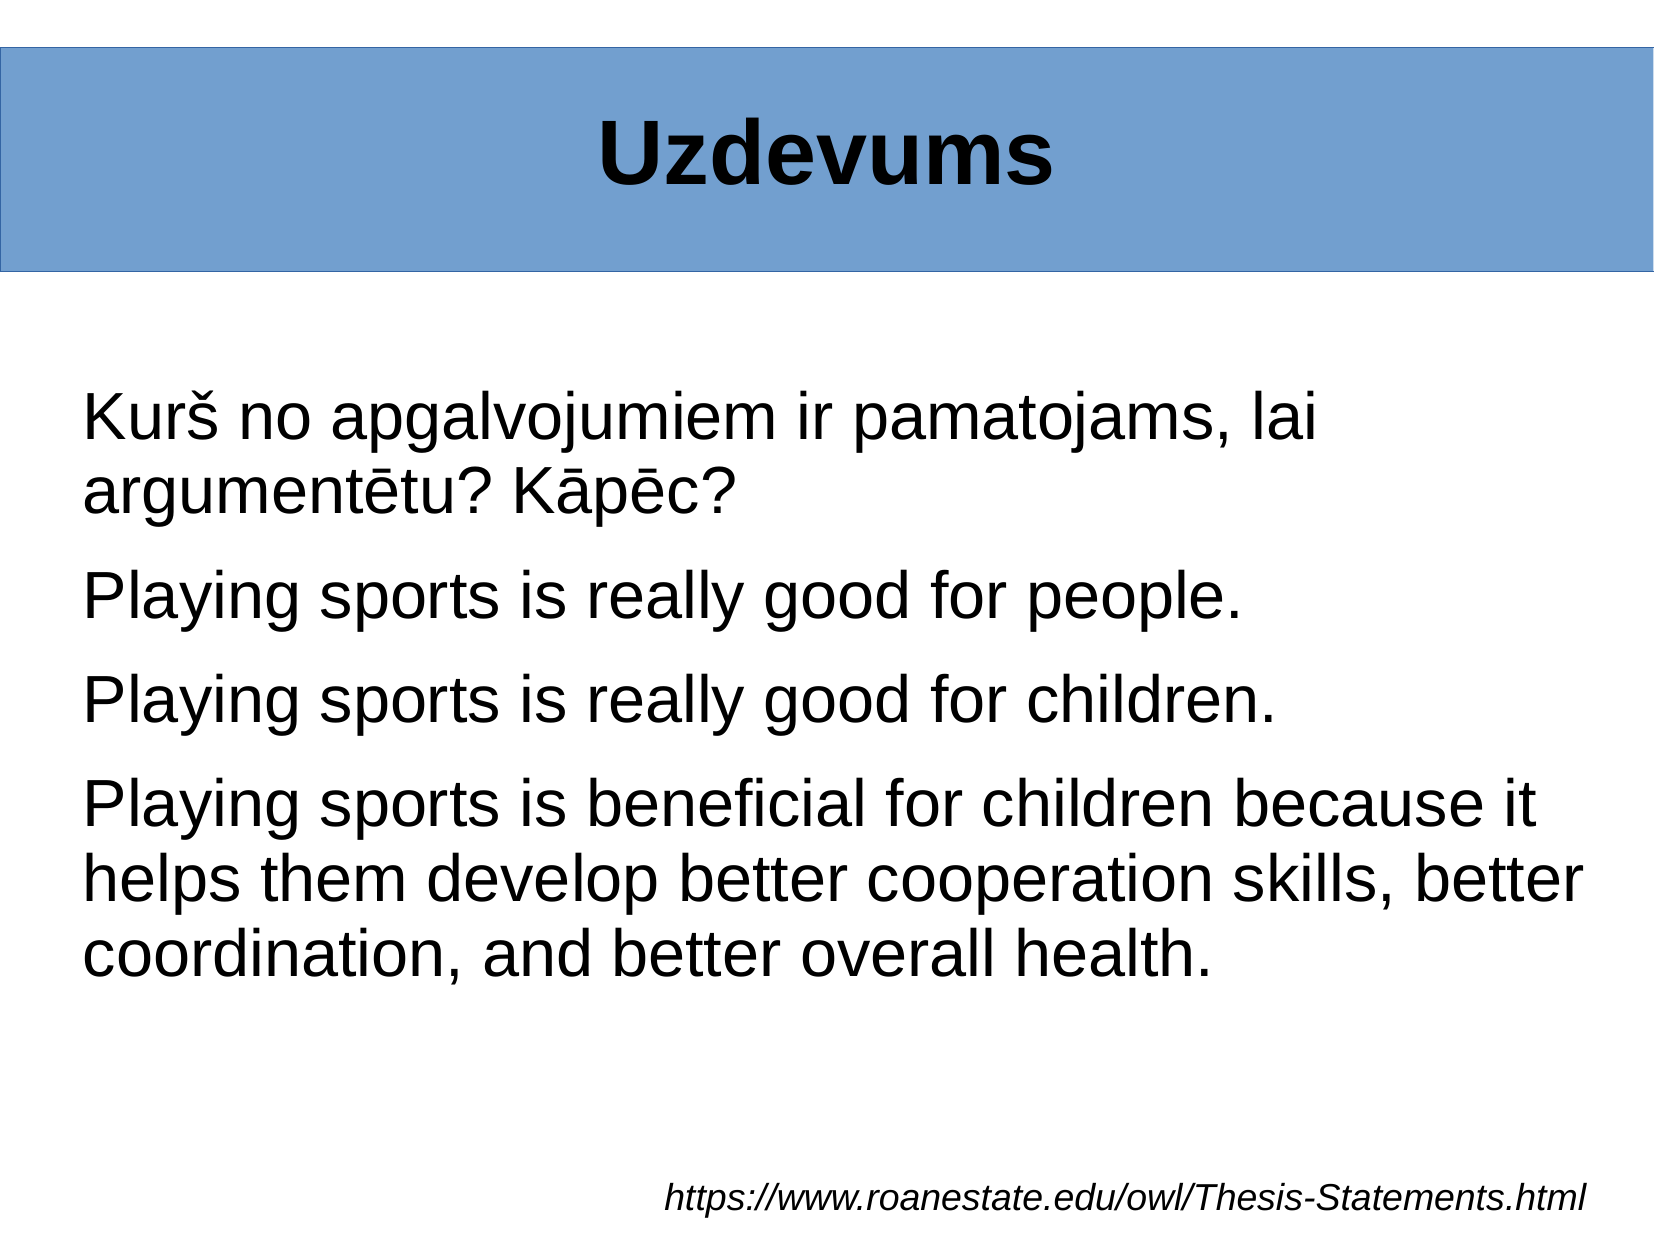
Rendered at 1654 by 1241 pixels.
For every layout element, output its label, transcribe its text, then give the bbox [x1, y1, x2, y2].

text_box https://www.roanestate.edu/owl/Thesis-Statements.html [649, 1169, 1602, 1227]
title Uzdevums [82, 49, 1571, 257]
list Kurš no apgalvojumiem ir pamatojams, lai argumentētu? Kāpēc? Playing sports is really good for people. Playing sports is really good for children. Playing sports is beneficial for children because it helps them develop better cooperation skills, better coordination, and better overall health. [82, 378, 1619, 1099]
text_box [0, 47, 1654, 272]
